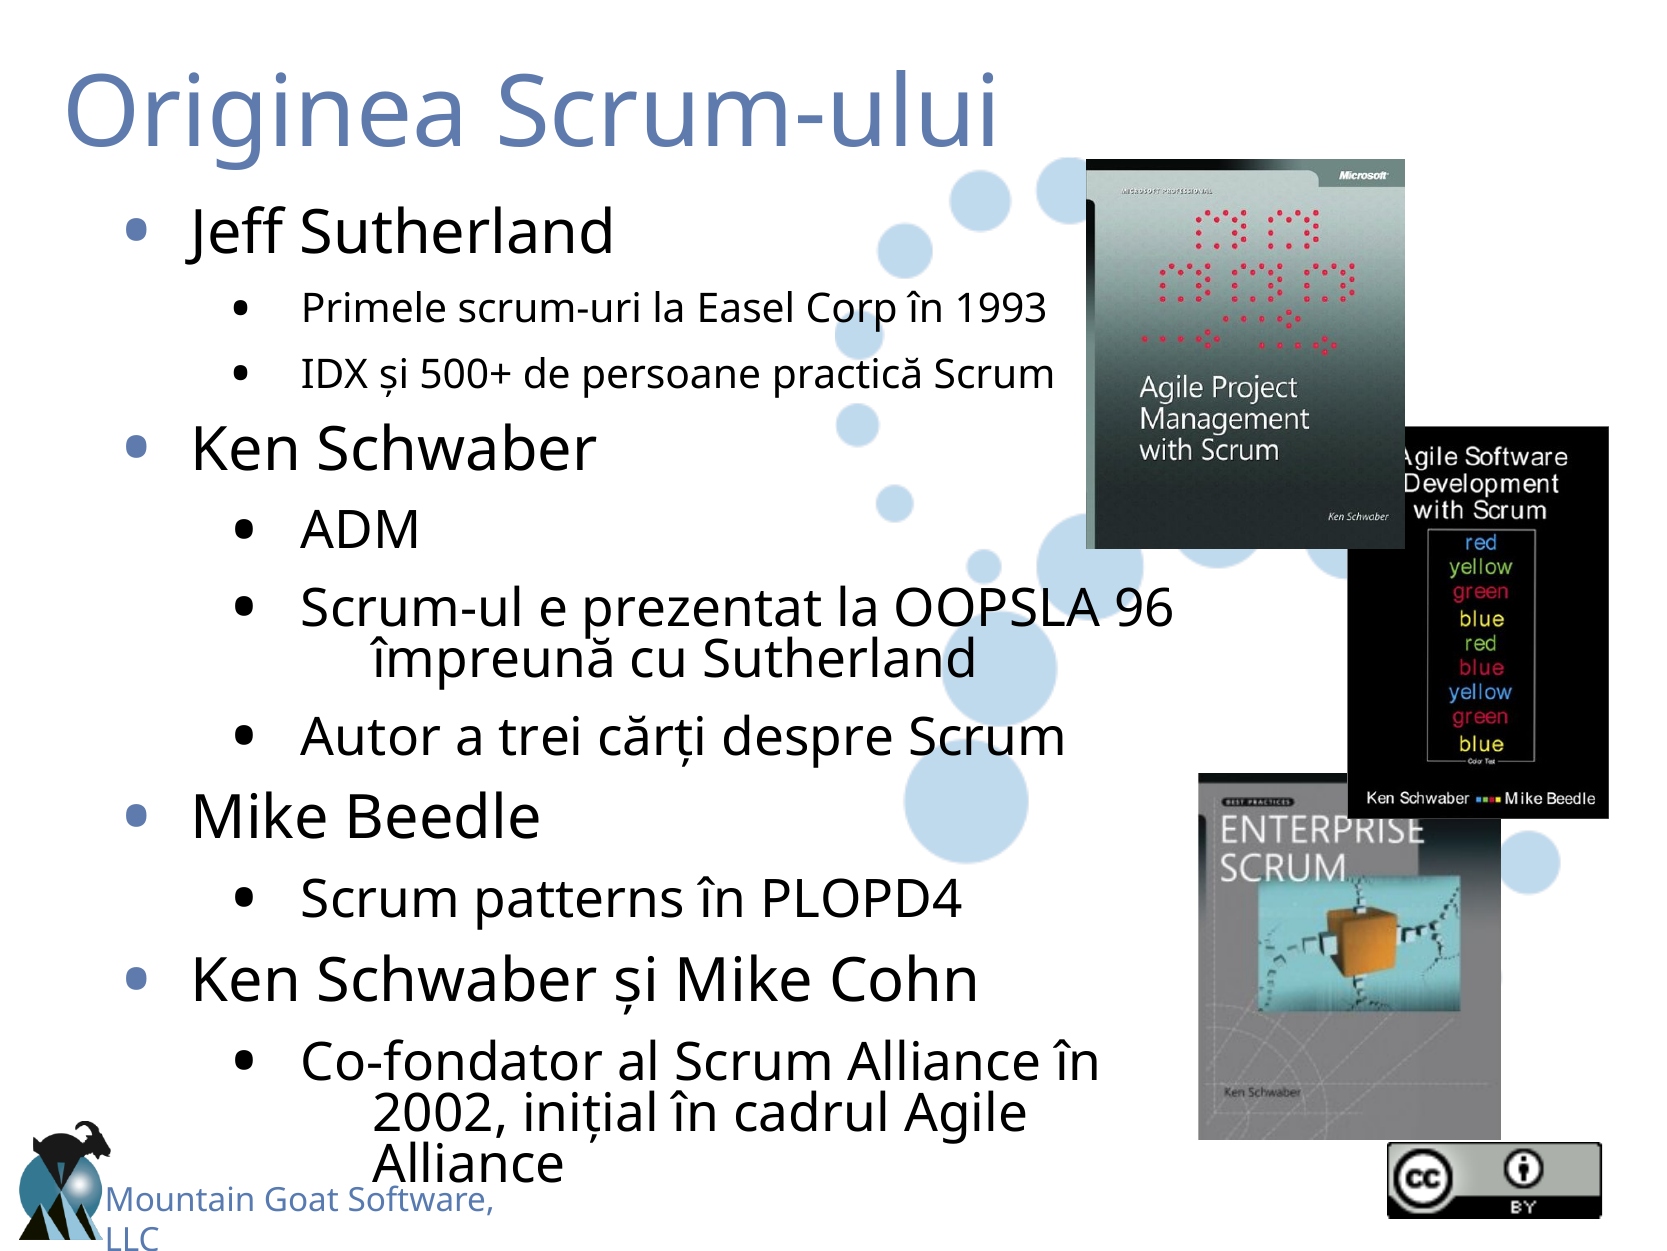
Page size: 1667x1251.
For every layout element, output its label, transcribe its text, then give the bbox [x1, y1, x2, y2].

picture [1085, 159, 1610, 1140]
list Jeff Sutherland Primele scrum-uri la Easel Corp în 1993 IDX și 500+ de persoane practică Scrum Ken Schwaber ADM Scrum-ul e prezentat la OOPSLA 96 împreună cu Sutherland Autor a trei cărți despre Scrum Mike Beedle Scrum patterns în PLOPD4 Ken Schwaber și Mike Cohn Co-fondator al Scrum Alliance în 2002, inițial în cadrul Agile Alliance [31, 200, 1212, 1201]
title Originea Scrum-ului [56, 18, 1609, 194]
